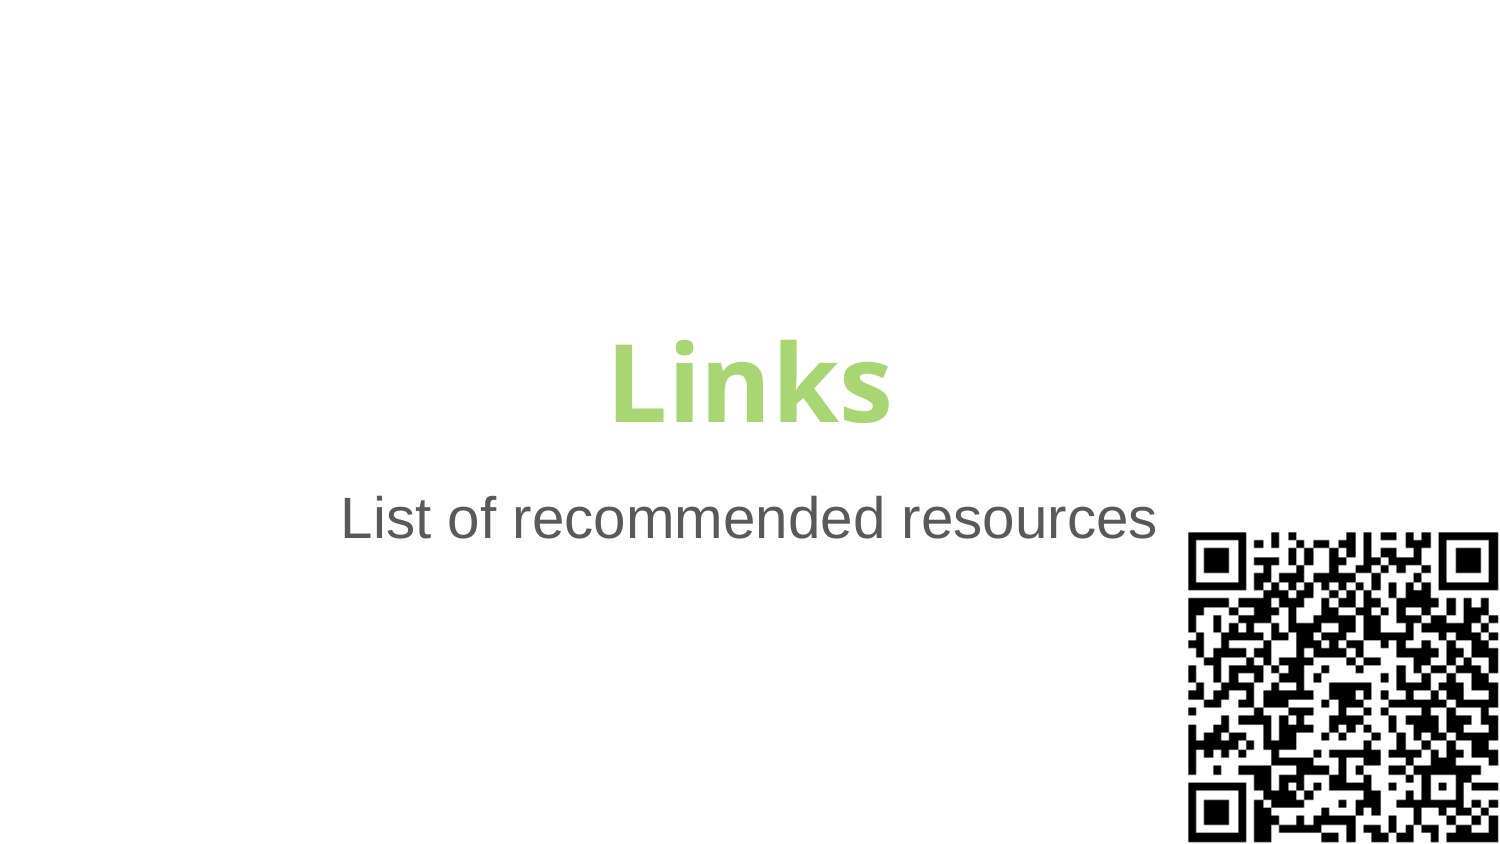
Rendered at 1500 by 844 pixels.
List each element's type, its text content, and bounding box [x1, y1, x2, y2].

subtitle List of recommended resources [51, 464, 1449, 595]
picture [1187, 531, 1500, 844]
title Links [51, 122, 1449, 459]
